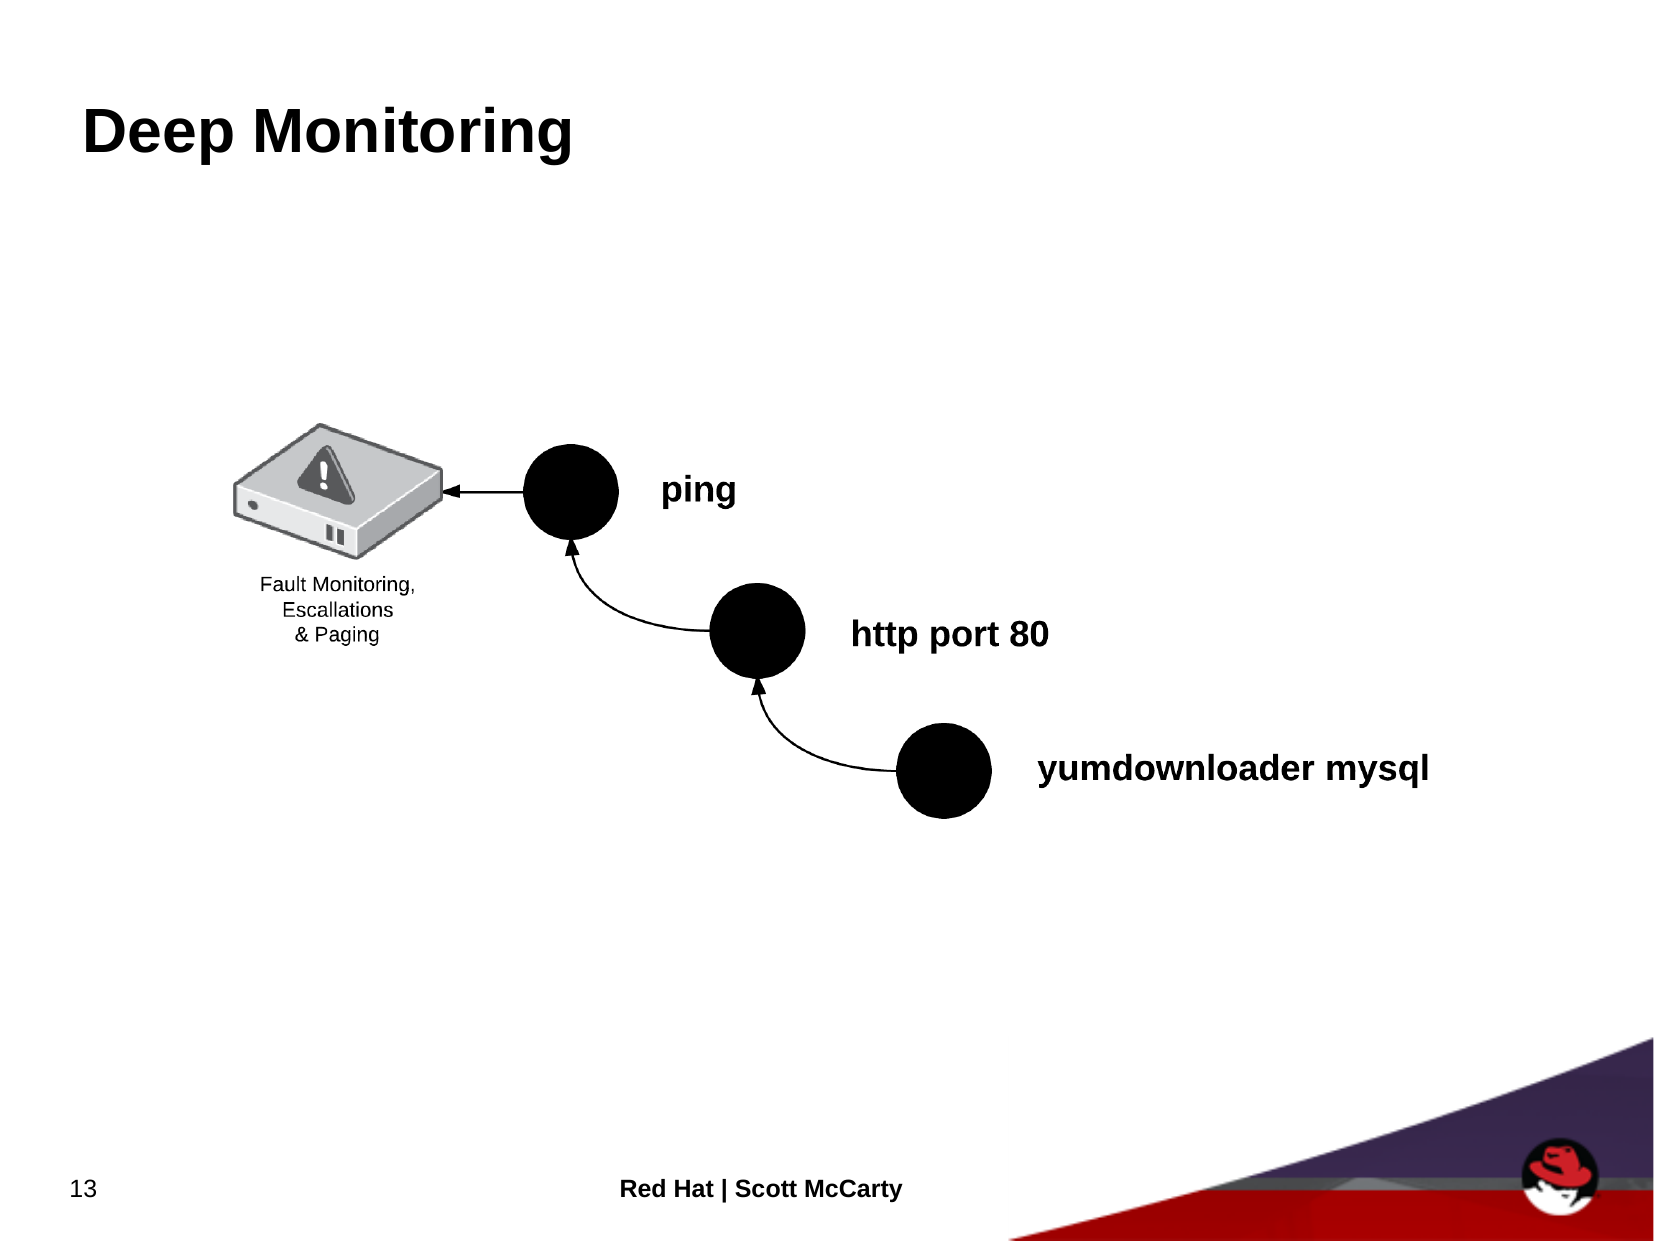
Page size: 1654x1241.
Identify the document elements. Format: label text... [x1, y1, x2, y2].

title Deep Monitoring [82, 37, 1571, 226]
picture [1007, 1036, 1654, 1241]
picture [151, 376, 1502, 864]
